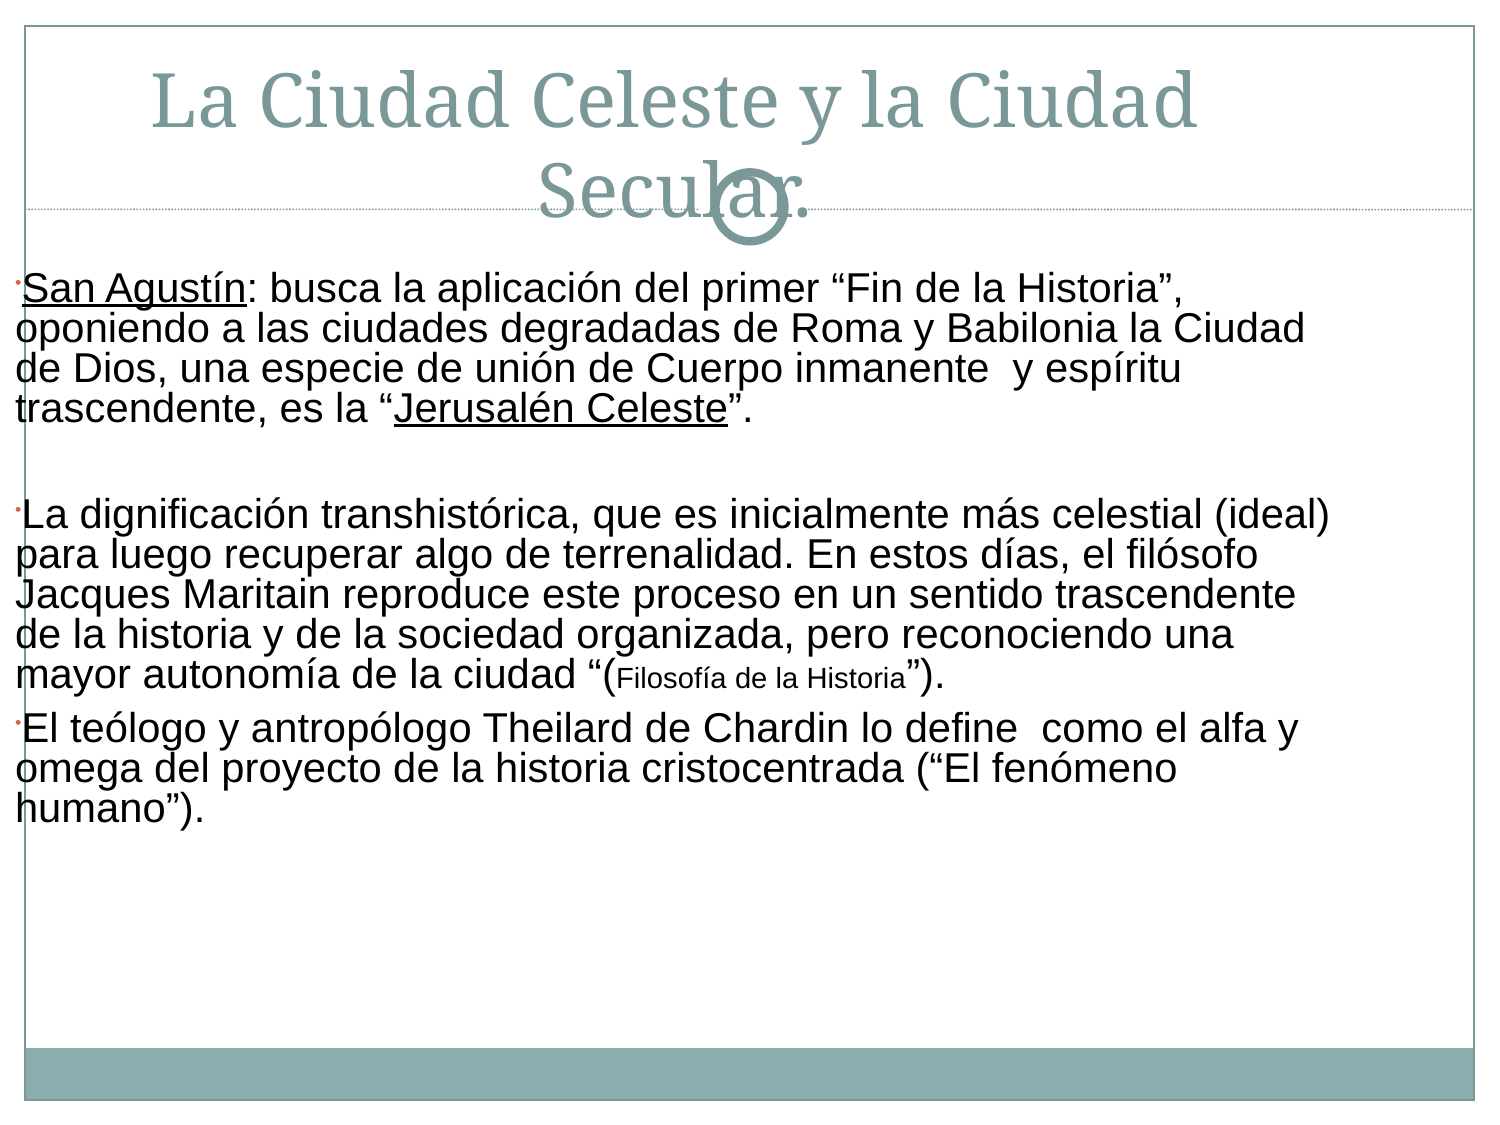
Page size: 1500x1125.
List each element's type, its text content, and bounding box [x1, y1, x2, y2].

list San Agustín: busca la aplicación del primer “Fin de la Historia”, oponiendo a las ciudades degradadas de Roma y Babilonia la Ciudad de Dios, una especie de unión de Cuerpo inmanente y espíritu trascendente, es la “Jerusalén Celeste”. La dignificación transhistórica, que es inicialmente más celestial (ideal) para luego recuperar algo de terrenalidad. En estos días, el filósofo Jacques Maritain reproduce este proceso en un sentido trascendente de la historia y de la sociedad organizada, pero reconociendo una mayor autonomía de la ciudad “(Filosofía de la Historia”). El teólogo y antropólogo Theilard de Chardin lo define como el alfa y omega del proyecto de la historia cristocentrada (“El fenómeno humano”). [0, 262, 1351, 1005]
title La Ciudad Celeste y la Ciudad Secular. [0, 45, 1351, 233]
